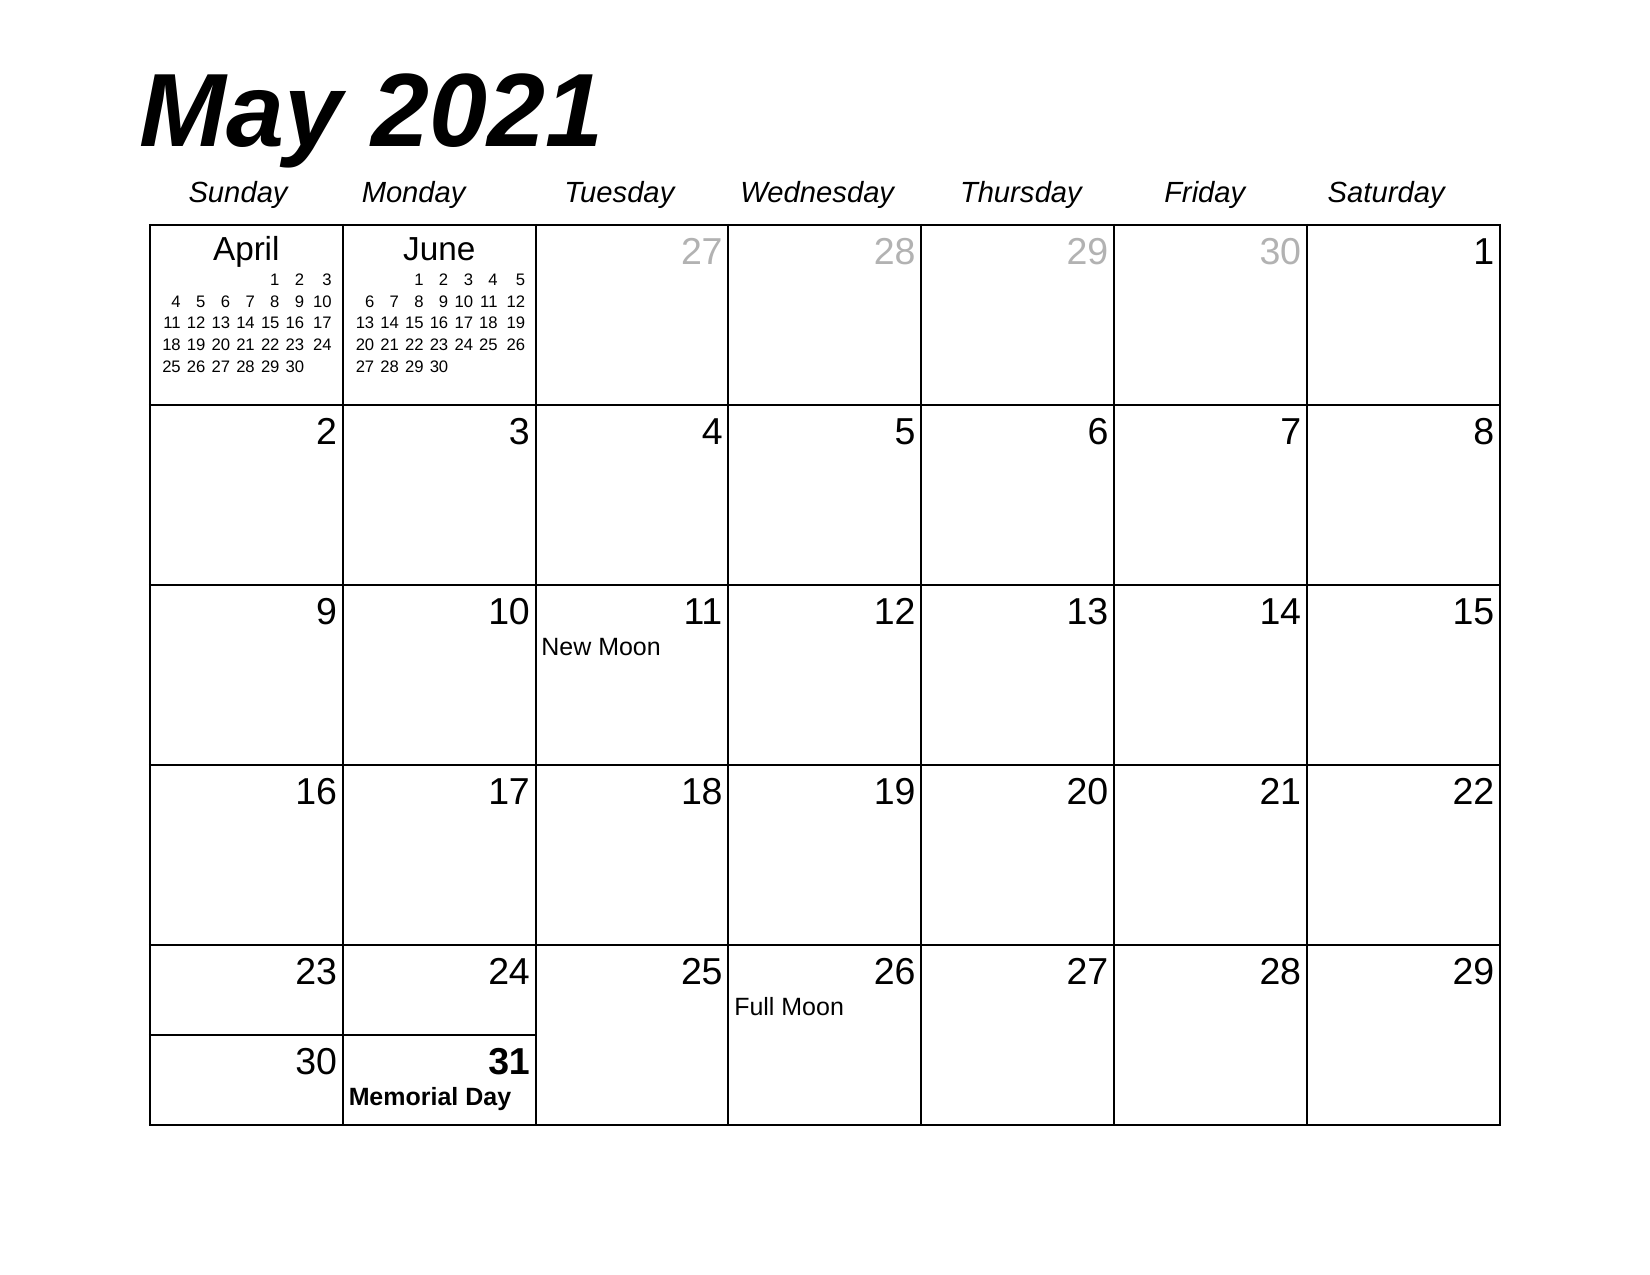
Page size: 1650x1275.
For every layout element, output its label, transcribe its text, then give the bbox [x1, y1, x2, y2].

table_cell 5 [181, 292, 205, 314]
table_cell 11 [473, 292, 498, 314]
table_cell 16 [279, 314, 304, 335]
table_cell 30 [151, 1036, 342, 1124]
table_cell 6 [349, 292, 374, 314]
table_cell 7 [374, 292, 399, 314]
table_cell 10 [304, 292, 332, 314]
text_box May 2021 [124, 44, 1542, 190]
table_cell 17 [304, 314, 332, 335]
table_cell 22 [255, 335, 279, 357]
table_header 2 [424, 270, 448, 292]
table_cell 29 [399, 357, 424, 379]
table_cell 29 [1308, 946, 1499, 1124]
table_cell 28 [230, 357, 255, 379]
table_cell 18 [473, 314, 498, 335]
table_header 30 [1115, 226, 1306, 404]
table_cell 23 [151, 946, 342, 1034]
table_header 4 [473, 270, 498, 292]
table_cell 12 [181, 314, 205, 335]
table_header June [344, 226, 535, 404]
table_header 5 [498, 270, 525, 292]
table_cell 9 [151, 586, 342, 764]
table_cell 17 [448, 314, 473, 335]
table_cell [304, 379, 332, 401]
table_header April [151, 226, 342, 404]
table_cell [230, 379, 255, 401]
table_cell 16 [151, 766, 342, 944]
table_header 29 [922, 226, 1113, 404]
table_cell 31 Memorial Day [344, 1036, 535, 1124]
table_cell 27 [922, 946, 1113, 1124]
table_cell 15 [1308, 586, 1499, 764]
table_cell [279, 379, 304, 401]
table_cell 28 [1115, 946, 1306, 1124]
table_cell [424, 379, 448, 401]
table_cell [473, 379, 498, 401]
table_cell [304, 357, 332, 379]
table_cell 30 [424, 357, 448, 379]
table_cell 29 [255, 357, 279, 379]
table_cell 12 [729, 586, 920, 764]
table_cell 9 [424, 292, 448, 314]
table_cell 28 [374, 357, 399, 379]
table_cell 11 [156, 314, 181, 335]
table_cell [473, 357, 498, 379]
table_header [230, 270, 255, 292]
table_header 1 [1308, 226, 1499, 404]
table_header 3 [448, 270, 473, 292]
table_cell 13 [922, 586, 1113, 764]
table_header 2 [279, 270, 304, 292]
table_cell 16 [424, 314, 448, 335]
table_cell [374, 379, 399, 401]
table_cell 23 [279, 335, 304, 357]
table_cell 8 [255, 292, 279, 314]
table_cell 21 [1115, 766, 1306, 944]
table_cell 15 [399, 314, 424, 335]
table_cell 19 [181, 335, 205, 357]
table_cell 9 [279, 292, 304, 314]
table_header [349, 270, 374, 292]
table_header [374, 270, 399, 292]
table_cell 10 [448, 292, 473, 314]
table_cell 27 [205, 357, 230, 379]
table_cell 21 [230, 335, 255, 357]
table_cell 22 [399, 335, 424, 357]
table_header 28 [729, 226, 920, 404]
table_cell [181, 379, 205, 401]
table_header [205, 270, 230, 292]
table_cell 18 [156, 335, 181, 357]
table_cell 27 [349, 357, 374, 379]
table_cell [498, 379, 525, 401]
table_cell 14 [374, 314, 399, 335]
table_header [181, 270, 205, 292]
table_cell 22 [1308, 766, 1499, 944]
table_cell 24 [344, 946, 535, 1034]
table_cell 7 [1115, 406, 1306, 584]
table_cell 7 [230, 292, 255, 314]
table_cell 6 [922, 406, 1113, 584]
table_cell 26 Full Moon [729, 946, 920, 1124]
table_cell 2 [151, 406, 342, 584]
table_header 3 [304, 270, 332, 292]
table_cell 13 [349, 314, 374, 335]
table_cell 24 [304, 335, 332, 357]
table_cell 4 [537, 406, 727, 584]
table_cell 12 [498, 292, 525, 314]
table_cell [205, 379, 230, 401]
table_cell [255, 379, 279, 401]
table_cell [349, 379, 374, 401]
table_cell 4 [156, 292, 181, 314]
table_cell 13 [205, 314, 230, 335]
table_header 1 [399, 270, 424, 292]
table_cell [399, 379, 424, 401]
table_cell 25 [156, 357, 181, 379]
table_header 1 [255, 270, 279, 292]
table_cell [156, 379, 181, 401]
table_cell 20 [349, 335, 374, 357]
text_box Sunday Monday Tuesday Wednesday Thursday Friday Saturday [173, 168, 1495, 221]
table_cell 26 [498, 335, 525, 357]
table_cell [448, 357, 473, 379]
table_cell 19 [729, 766, 920, 944]
table_cell 23 [424, 335, 448, 357]
table_cell 30 [279, 357, 304, 379]
table_cell 6 [205, 292, 230, 314]
table_cell 10 [344, 586, 535, 764]
table_cell 18 [537, 766, 727, 944]
table_cell 14 [1115, 586, 1306, 764]
table_cell 8 [399, 292, 424, 314]
table_cell 24 [448, 335, 473, 357]
table_cell 14 [230, 314, 255, 335]
table_cell 11 New Moon [537, 586, 727, 764]
table_cell 25 [473, 335, 498, 357]
table_header 27 [537, 226, 727, 404]
table_cell 15 [255, 314, 279, 335]
table_cell 5 [729, 406, 920, 584]
table_cell [448, 379, 473, 401]
table_cell 20 [205, 335, 230, 357]
table_cell 19 [498, 314, 525, 335]
table_cell 26 [181, 357, 205, 379]
table_cell [498, 357, 525, 379]
table_cell 25 [537, 946, 727, 1124]
table_cell 3 [344, 406, 535, 584]
table_header [156, 270, 181, 292]
table_cell 17 [344, 766, 535, 944]
table_cell 20 [922, 766, 1113, 944]
table_cell 21 [374, 335, 399, 357]
table_cell 8 [1308, 406, 1499, 584]
